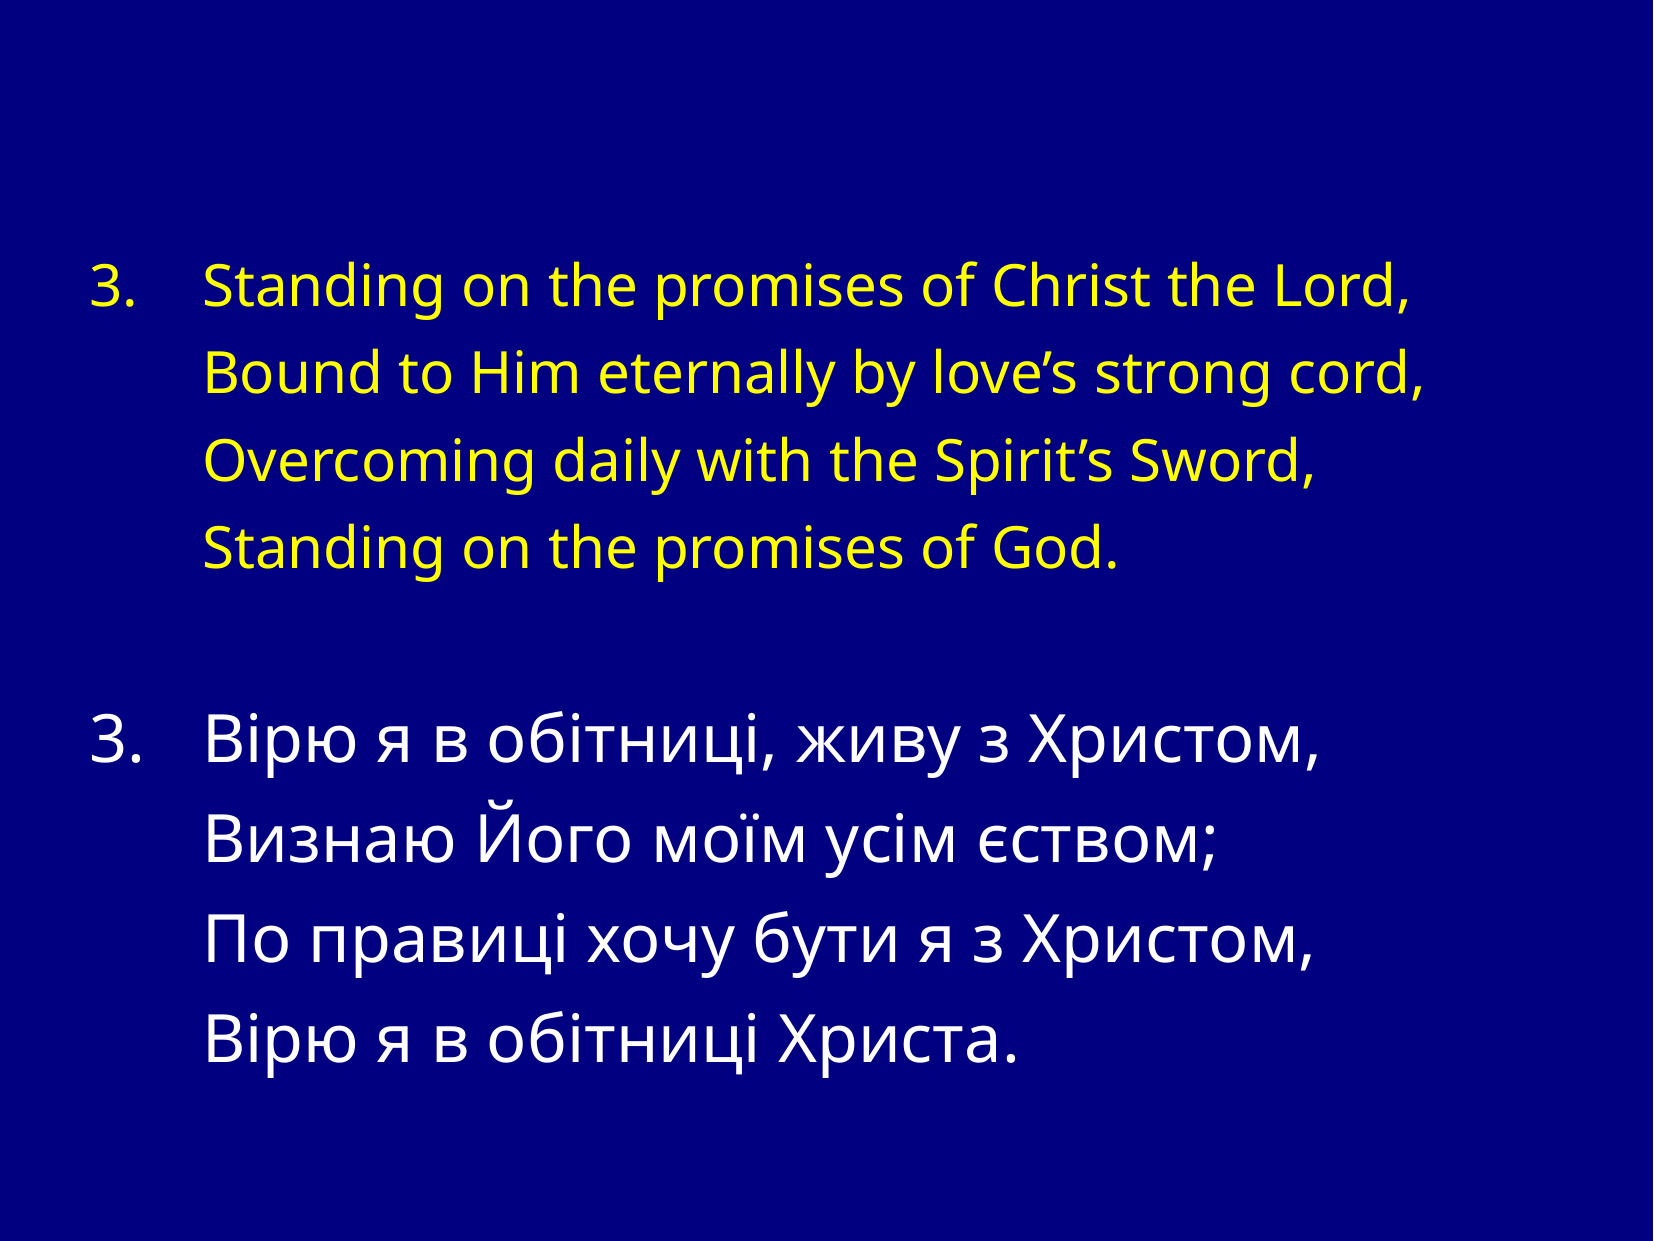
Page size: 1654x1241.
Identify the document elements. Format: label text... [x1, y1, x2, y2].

text_box 3. Вірю я в обітниці, живу з Христом, Визнаю Його моїм усім єством; По правиці хочу бути я з Христом, Вірю я в обітниці Христа. [75, 675, 1576, 1163]
text_box 3. Standing on the promises of Christ the Lord, Bound to Him eternally by love’s strong cord, Overcoming daily with the Spirit’s Sword, Standing on the promises of God. [75, 150, 1576, 638]
